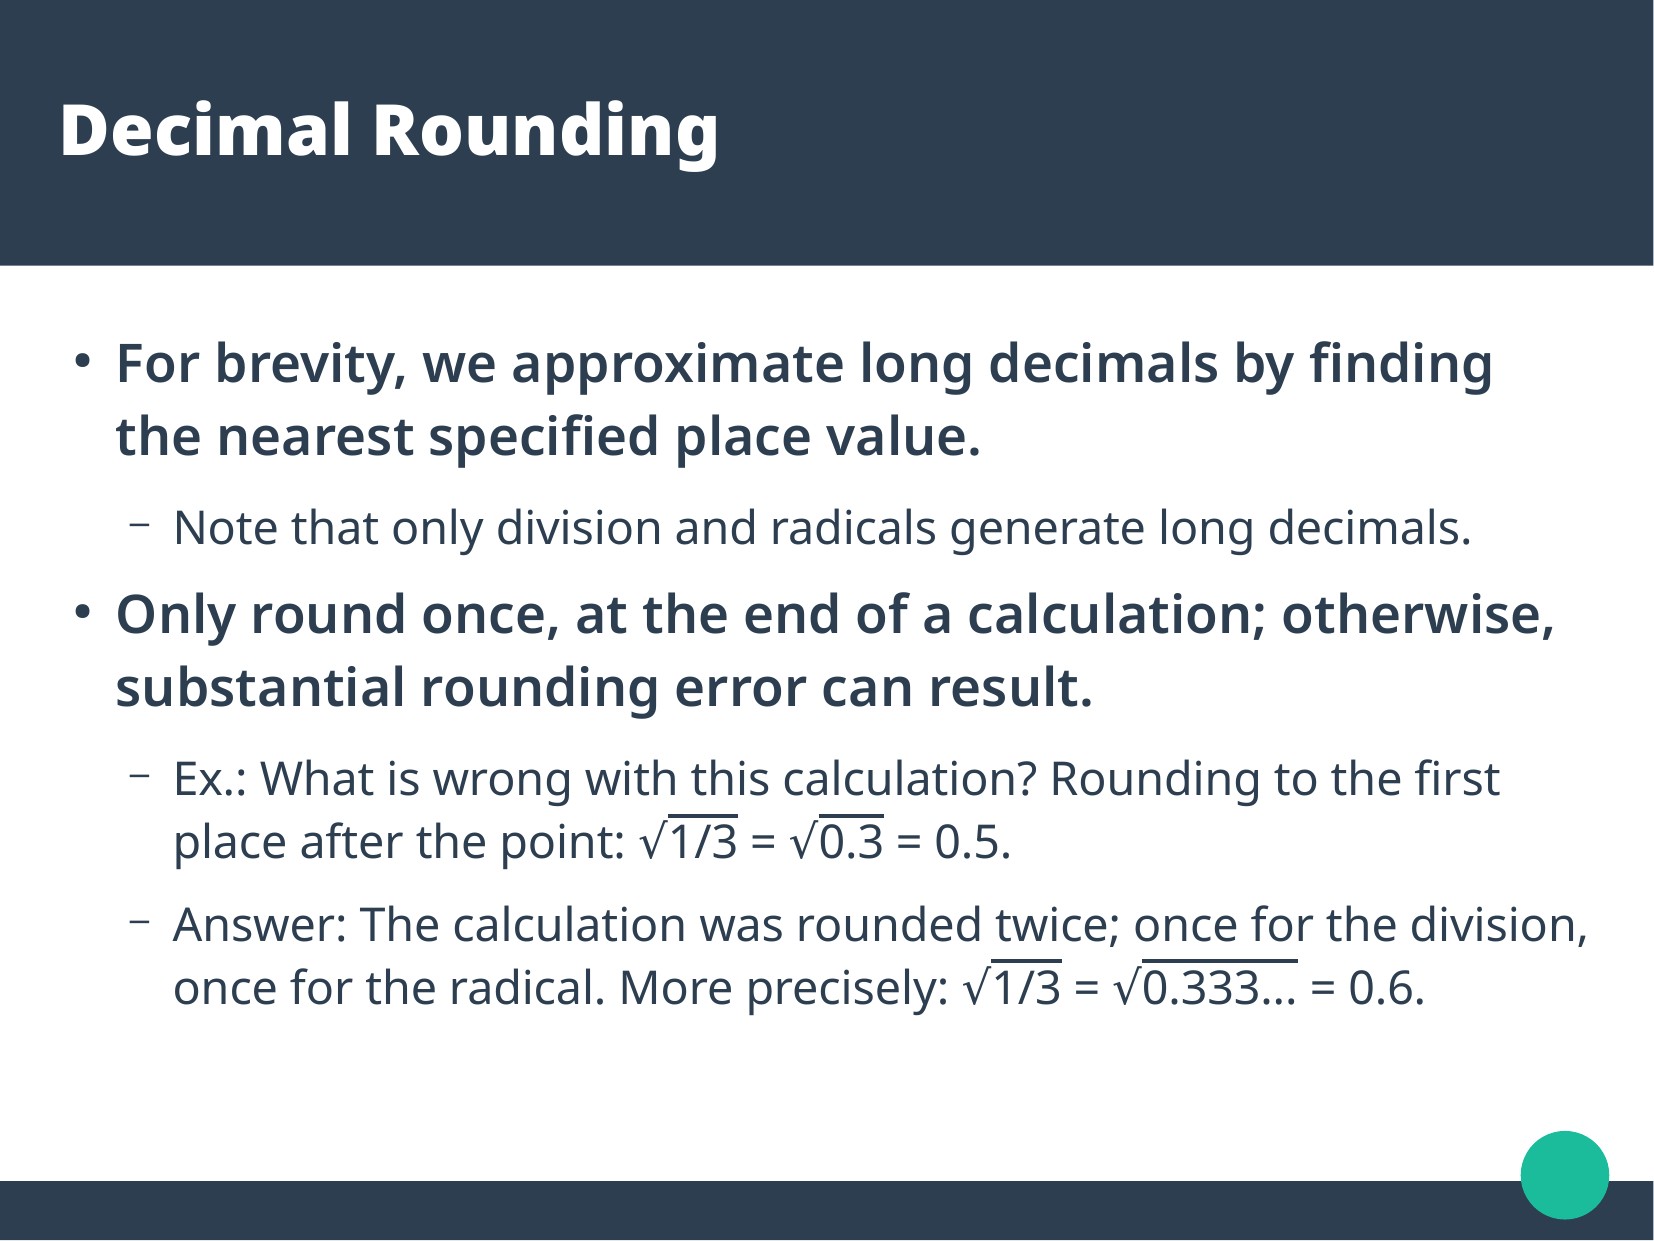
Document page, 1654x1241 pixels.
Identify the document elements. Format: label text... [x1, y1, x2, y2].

title Decimal Rounding [59, 49, 1595, 207]
list For brevity, we approximate long decimals by finding the nearest specified place value. Note that only division and radicals generate long decimals. Only round once, at the end of a calculation; otherwise, substantial rounding error can result. Ex.: What is wrong with this calculation? Rounding to the first place after the point: √1/3 = √0.3 = 0.5. Answer: The calculation was rounded twice; once for the division, once for the radical. More precisely: √1/3 = √0.333... = 0.6. [59, 324, 1595, 1081]
